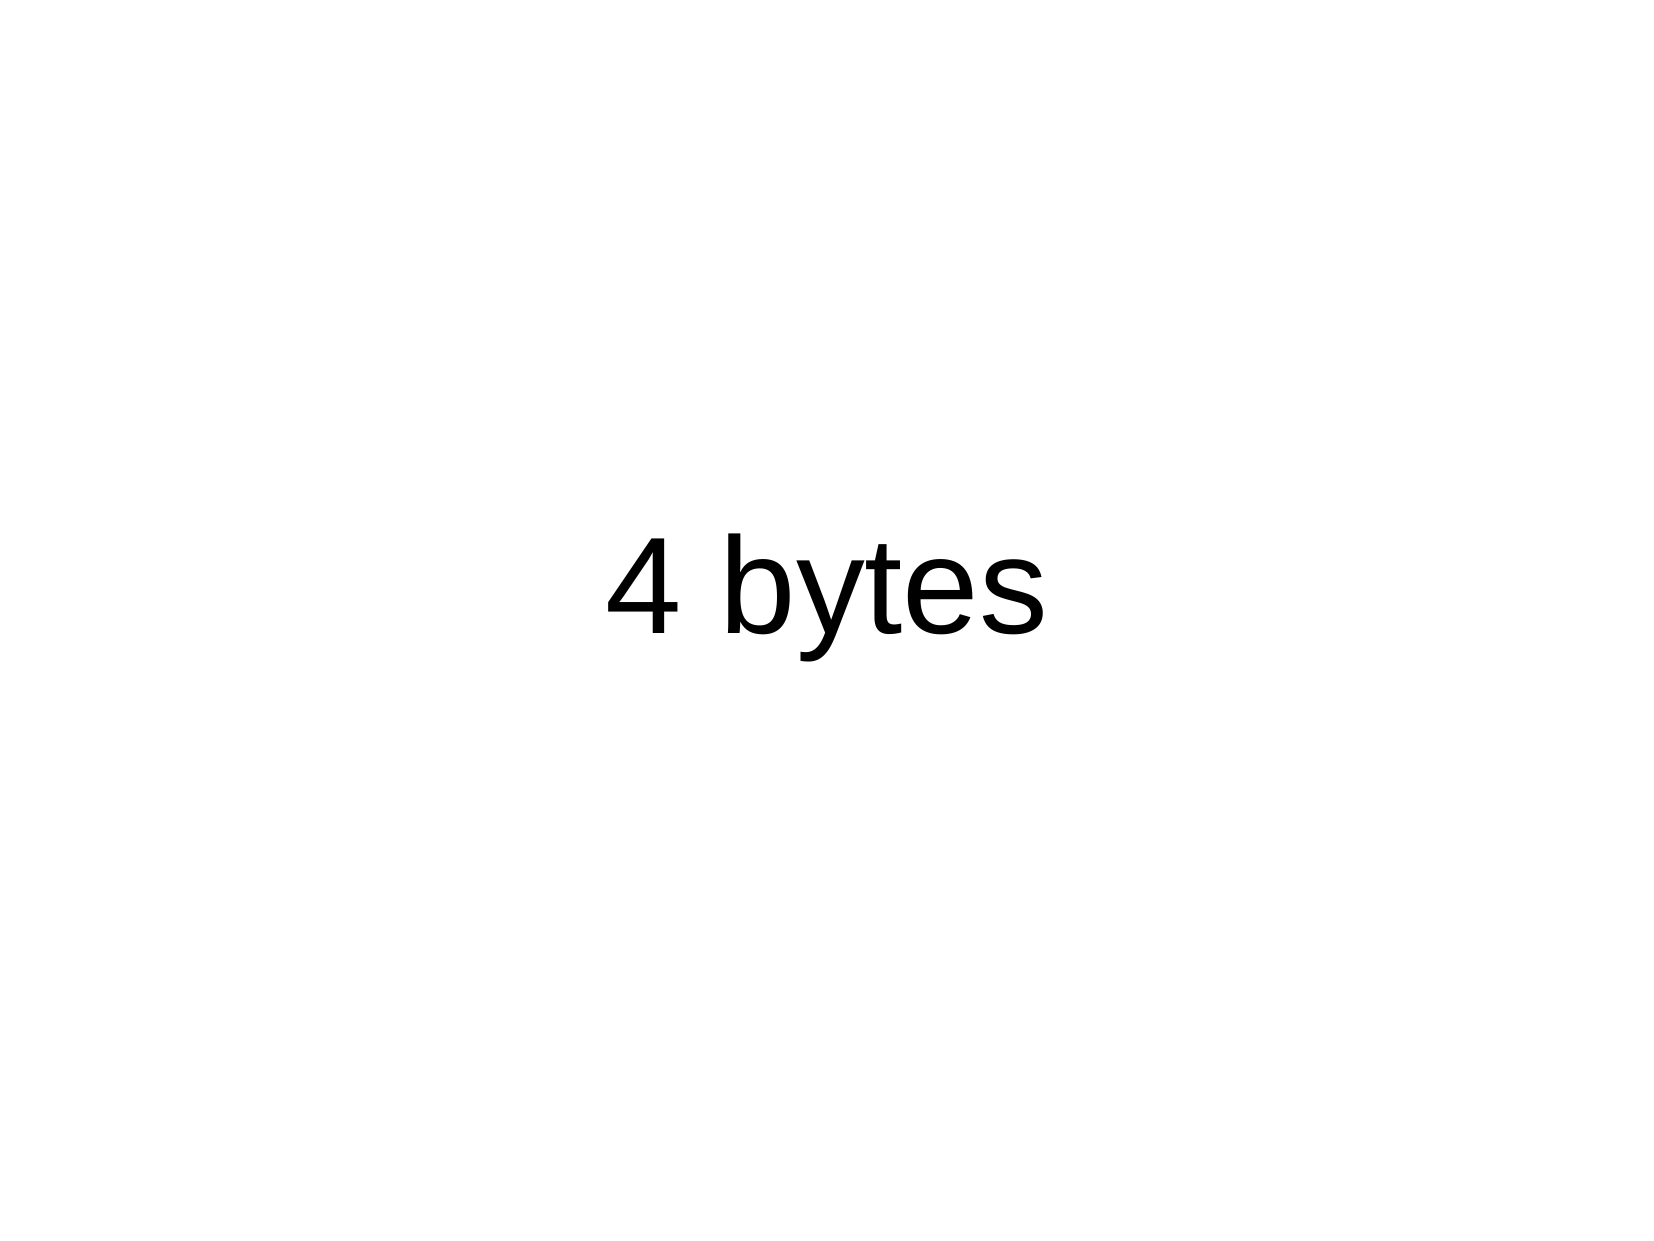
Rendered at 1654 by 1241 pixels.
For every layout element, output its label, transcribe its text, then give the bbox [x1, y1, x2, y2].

title 4 bytes [82, 49, 1571, 1123]
